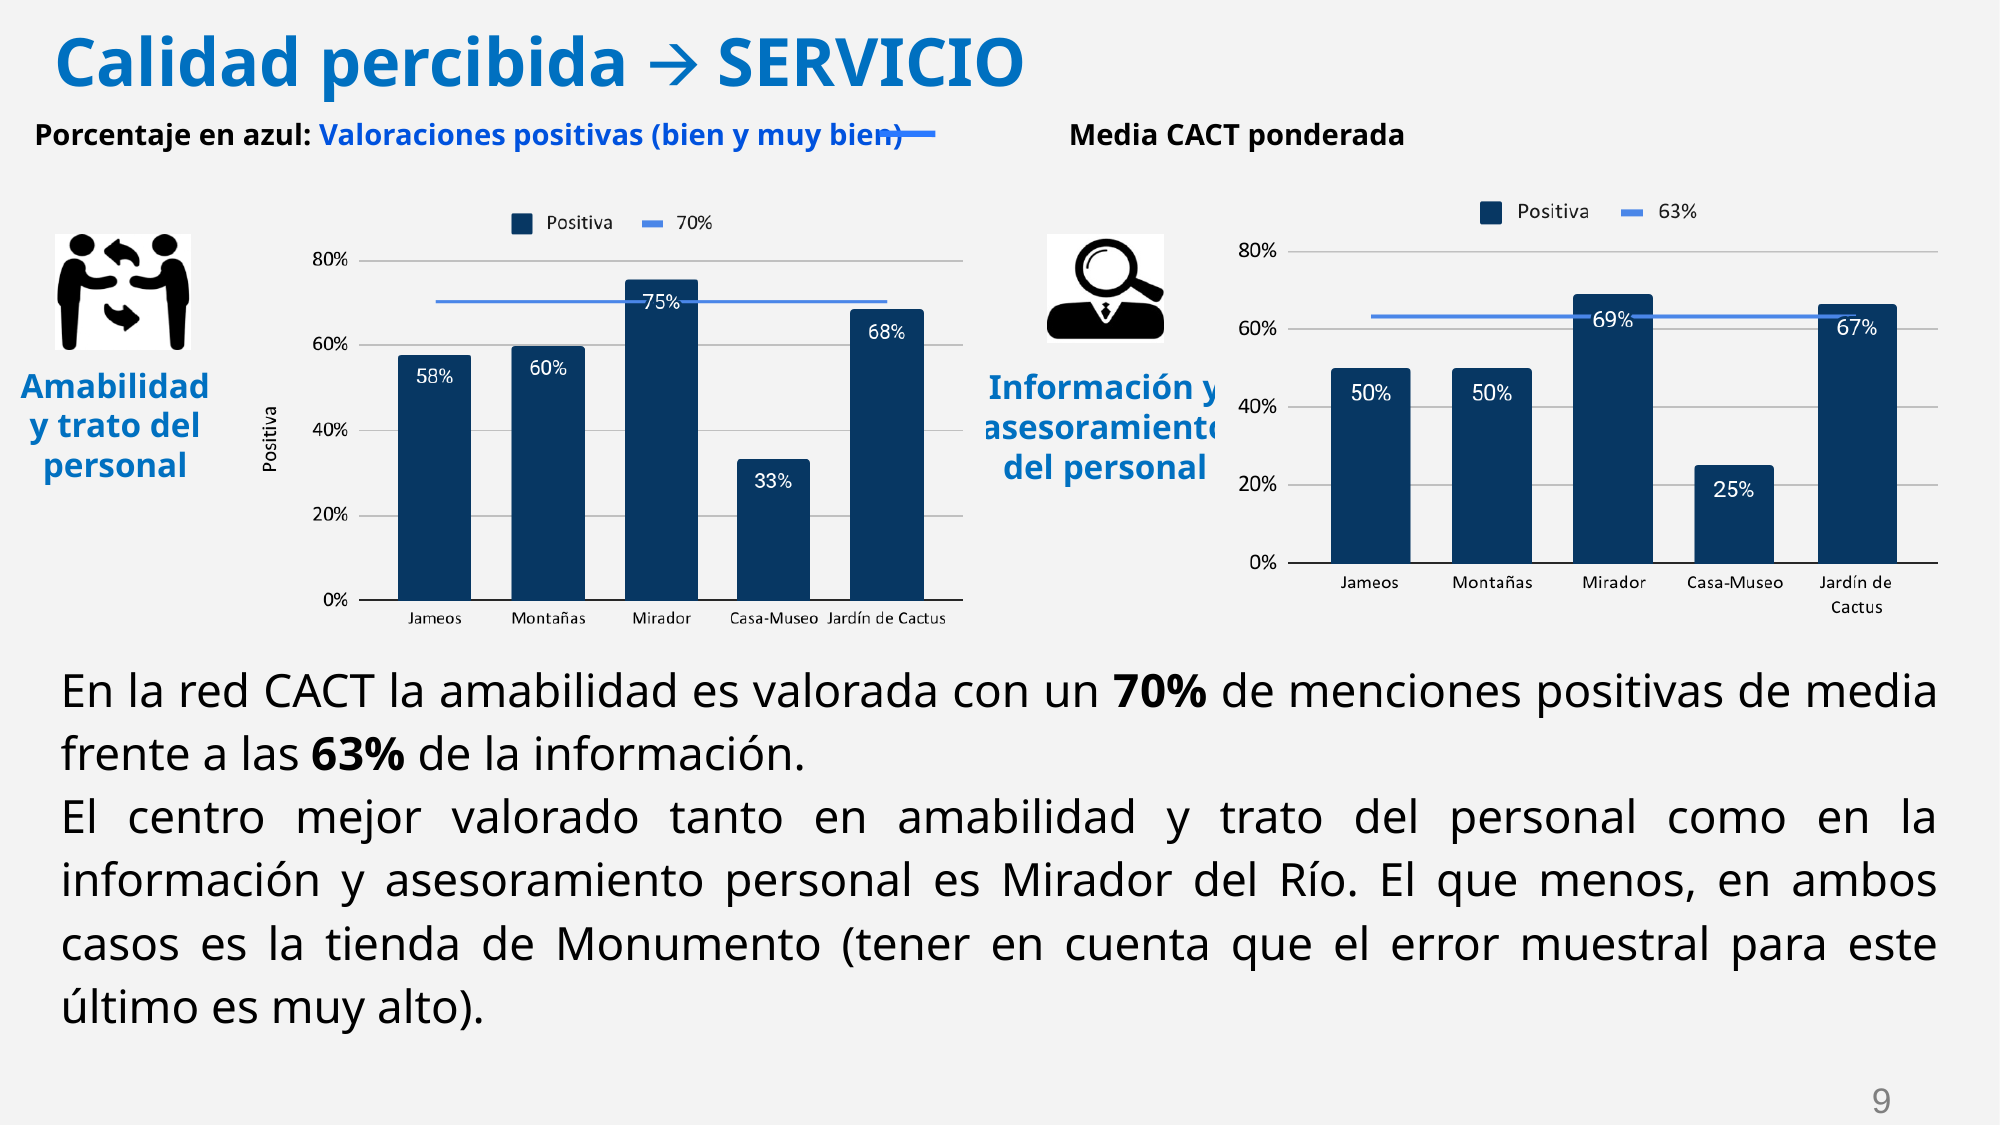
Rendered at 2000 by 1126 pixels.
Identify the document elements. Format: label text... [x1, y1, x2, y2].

picture [237, 190, 986, 651]
text_box Calidad percibida 🡪 SERVICIO [54, 0, 1126, 109]
picture [55, 234, 191, 350]
picture [1215, 178, 1961, 641]
picture [1047, 234, 1164, 343]
text_box Porcentaje en azul: Valoraciones positivas (bien y muy bien) Media CACT ponderada [19, 109, 1988, 158]
slide_number <number> [1442, 1069, 1910, 1126]
text_box Amabilidad y trato del personal [0, 357, 231, 471]
text_box Información y asesoramiento del personal [986, 358, 1215, 495]
text_box En la red CACT la amabilidad es valorada con un 70% de menciones positivas de media frente a las 63% de la información. El centro mejor valorado tanto en amabilidad y trato del personal como en la información y asesoramiento personal es Mirador del Río. El que menos, en ambos casos es la tienda de Monumento (tener en cuenta que el error muestral para este último es muy alto). [32, 625, 1968, 817]
